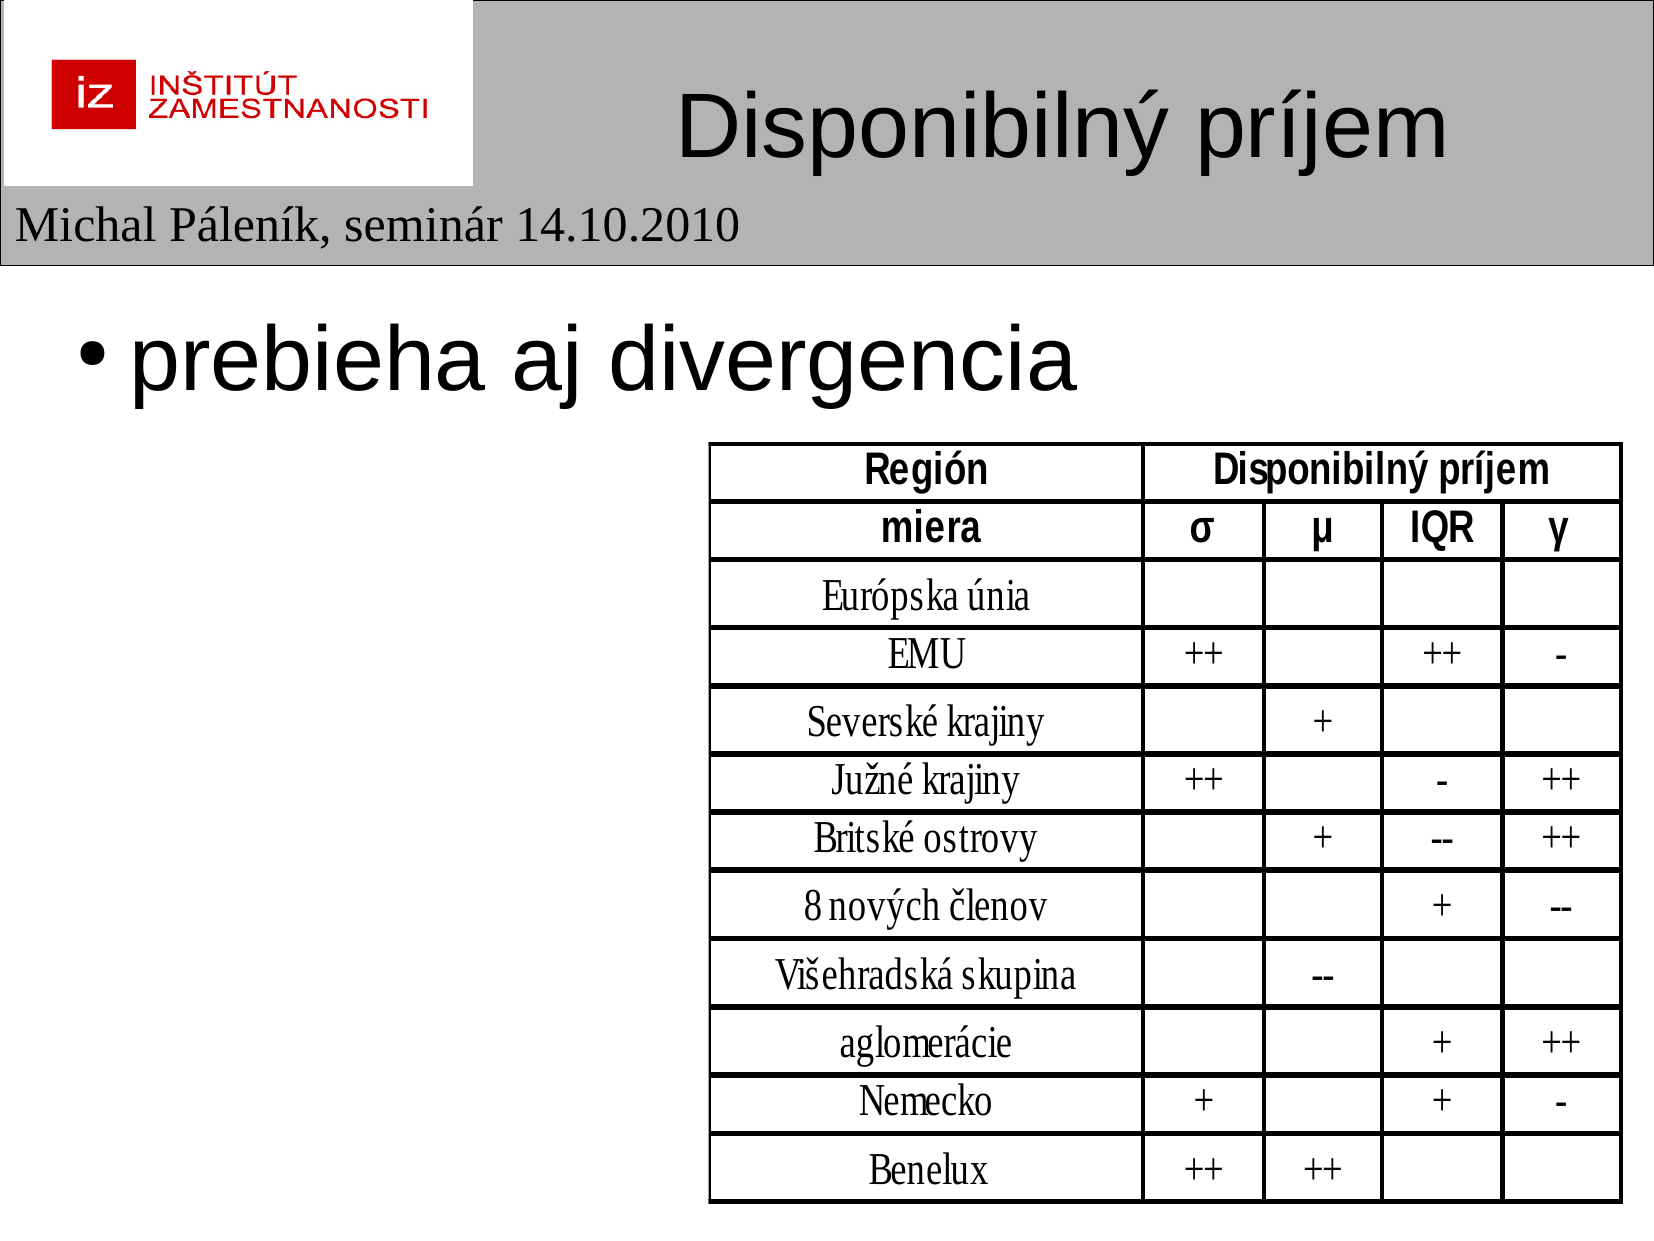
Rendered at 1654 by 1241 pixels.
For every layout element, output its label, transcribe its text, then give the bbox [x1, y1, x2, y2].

list prebieha aj divergencia [59, 324, 1625, 1167]
title Disponibilný príjem [561, 37, 1565, 229]
picture [4, 0, 473, 186]
chart [708, 442, 1625, 1205]
